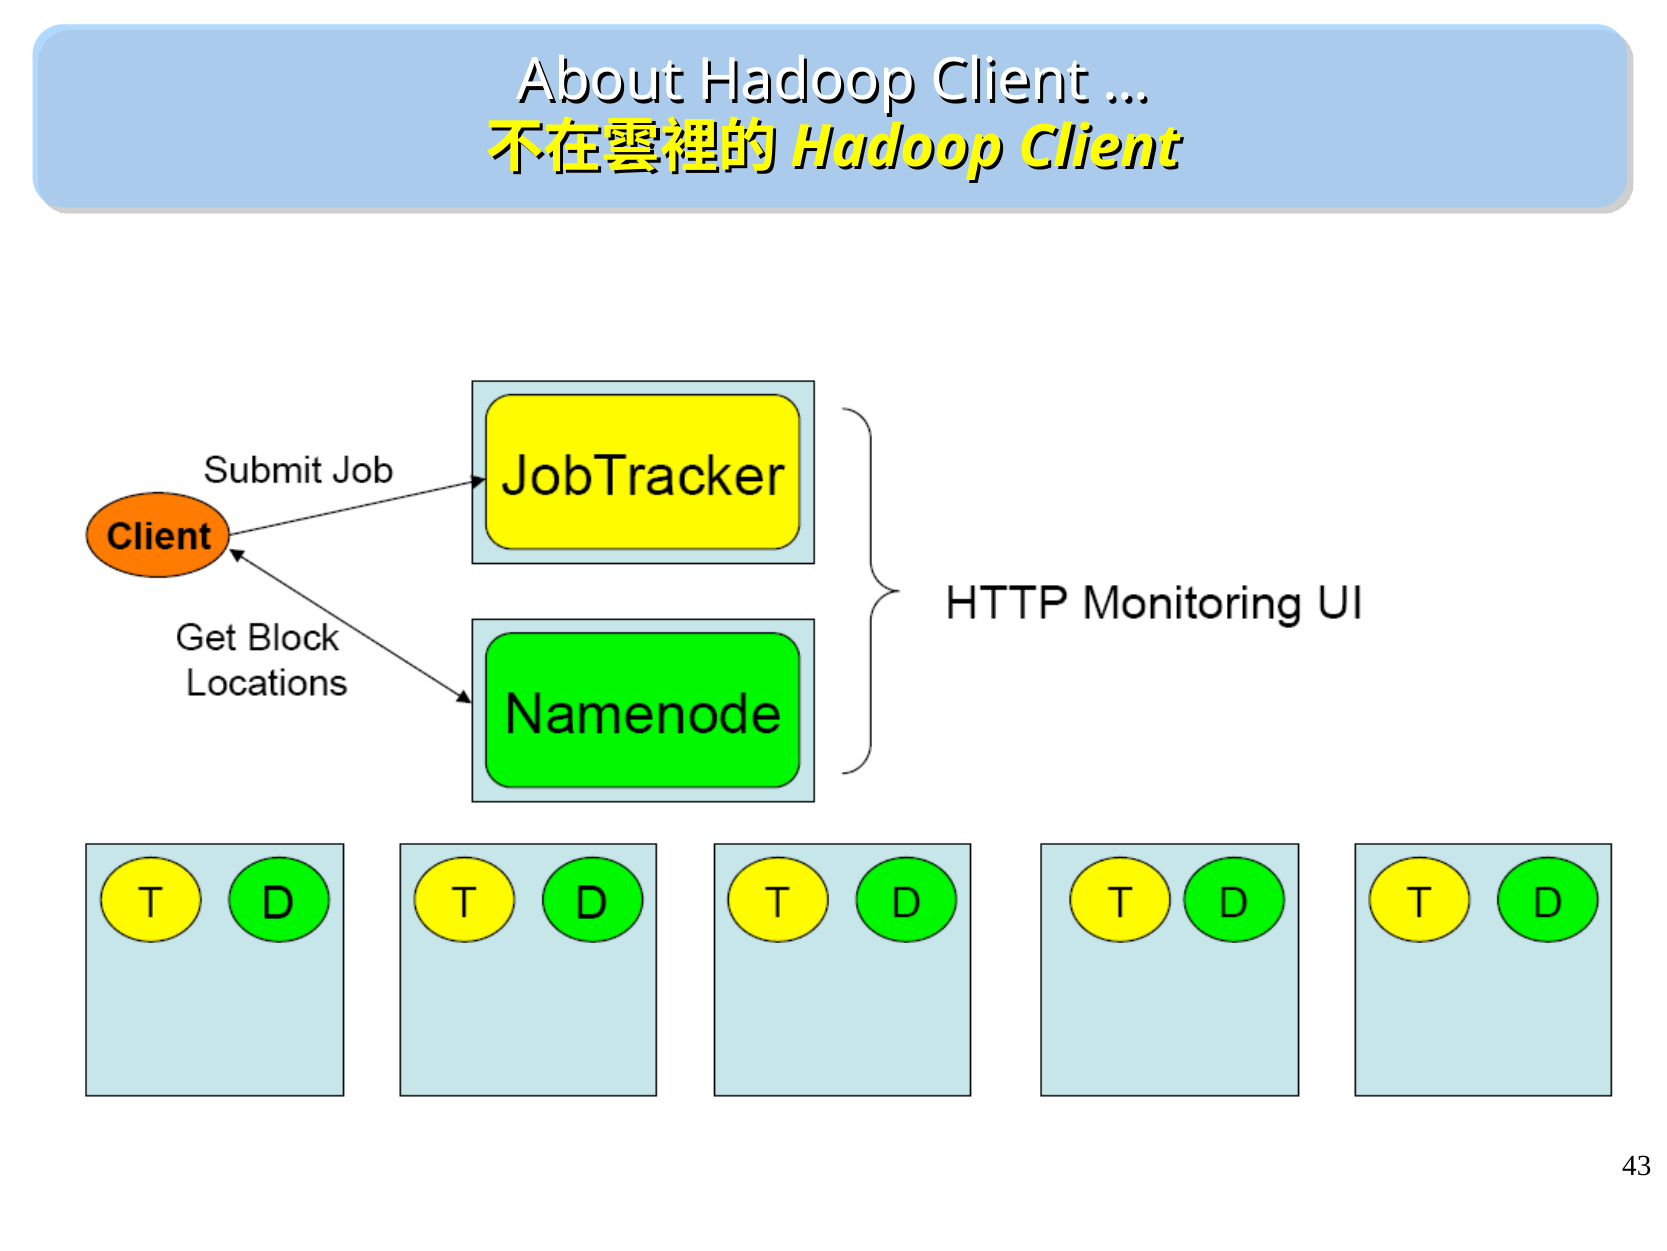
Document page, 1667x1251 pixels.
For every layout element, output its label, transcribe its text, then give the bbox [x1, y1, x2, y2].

text_box [32, 24, 1628, 208]
text_box [38, 364, 1643, 1136]
text_box <number> [1472, 1138, 1667, 1223]
title About Hadoop Client ... 不在雲裡的Hadoop Client [124, 34, 1542, 193]
title [83, 208, 1584, 267]
